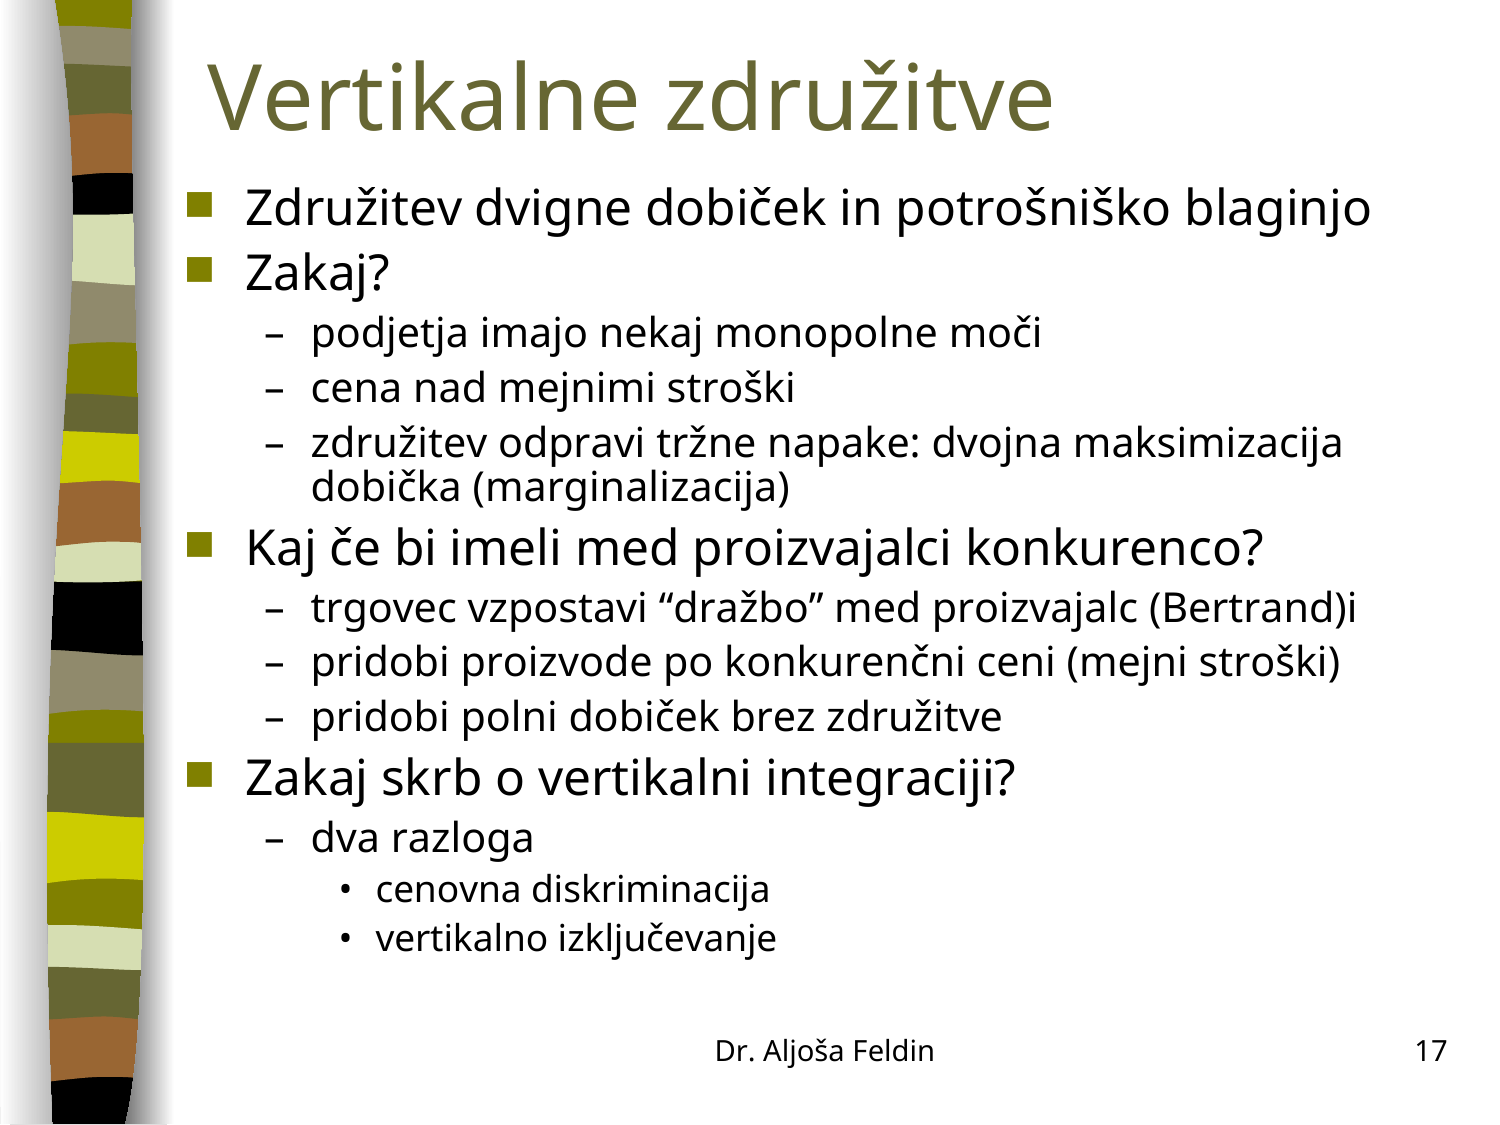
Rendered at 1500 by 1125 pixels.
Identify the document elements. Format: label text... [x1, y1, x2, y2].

title Vertikalne združitve [192, 0, 1468, 188]
text_box <number> [1149, 1025, 1463, 1101]
text_box Dr. Aljoša Feldin [587, 1025, 1063, 1101]
list Združitev dvigne dobiček in potrošniško blaginjo Zakaj? podjetja imajo nekaj monopolne moči cena nad mejnimi stroški združitev odpravi tržne napake: dvojna maksimizacija dobička (marginalizacija) Kaj če bi imeli med proizvajalci konkurenco? trgovec vzpostavi “dražbo” med proizvajalc (Bertrand)i pridobi proizvode po konkurenčni ceni (mejni stroški) pridobi polni dobiček brez združitve Zakaj skrb o vertikalni integraciji? dva razloga cenovna diskriminacija vertikalno izključevanje [174, 174, 1450, 976]
